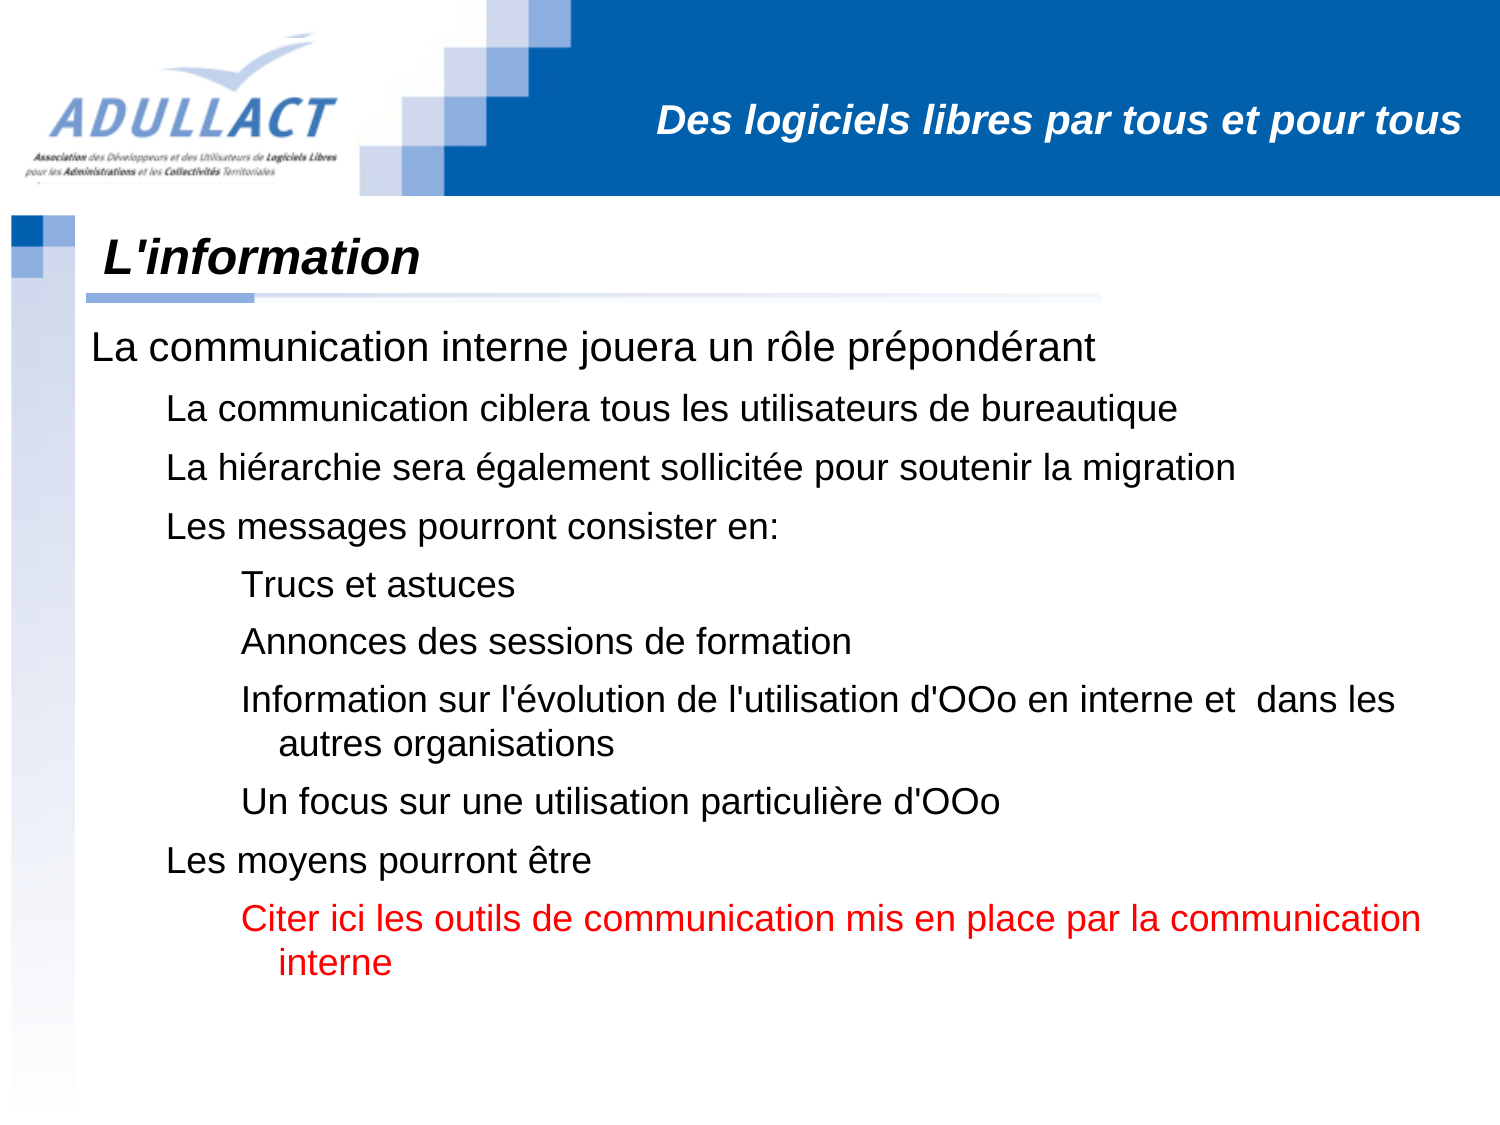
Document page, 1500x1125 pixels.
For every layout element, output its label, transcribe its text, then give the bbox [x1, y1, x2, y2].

list La communication interne jouera un rôle prépondérant La communication ciblera tous les utilisateurs de bureautique La hiérarchie sera également sollicitée pour soutenir la migration Les messages pourront consister en: Trucs et astuces Annonces des sessions de formation Information sur l'évolution de l'utilisation d'OOo en interne et dans les autres organisations Un focus sur une utilisation particulière d'OOo Les moyens pourront être Citer ici les outils de communication mis en place par la communication interne [90, 320, 1459, 1068]
picture [86, 293, 1102, 303]
picture [356, 0, 1500, 196]
picture [10, 214, 75, 1113]
title L'information [88, 219, 1459, 292]
picture [18, 29, 349, 189]
